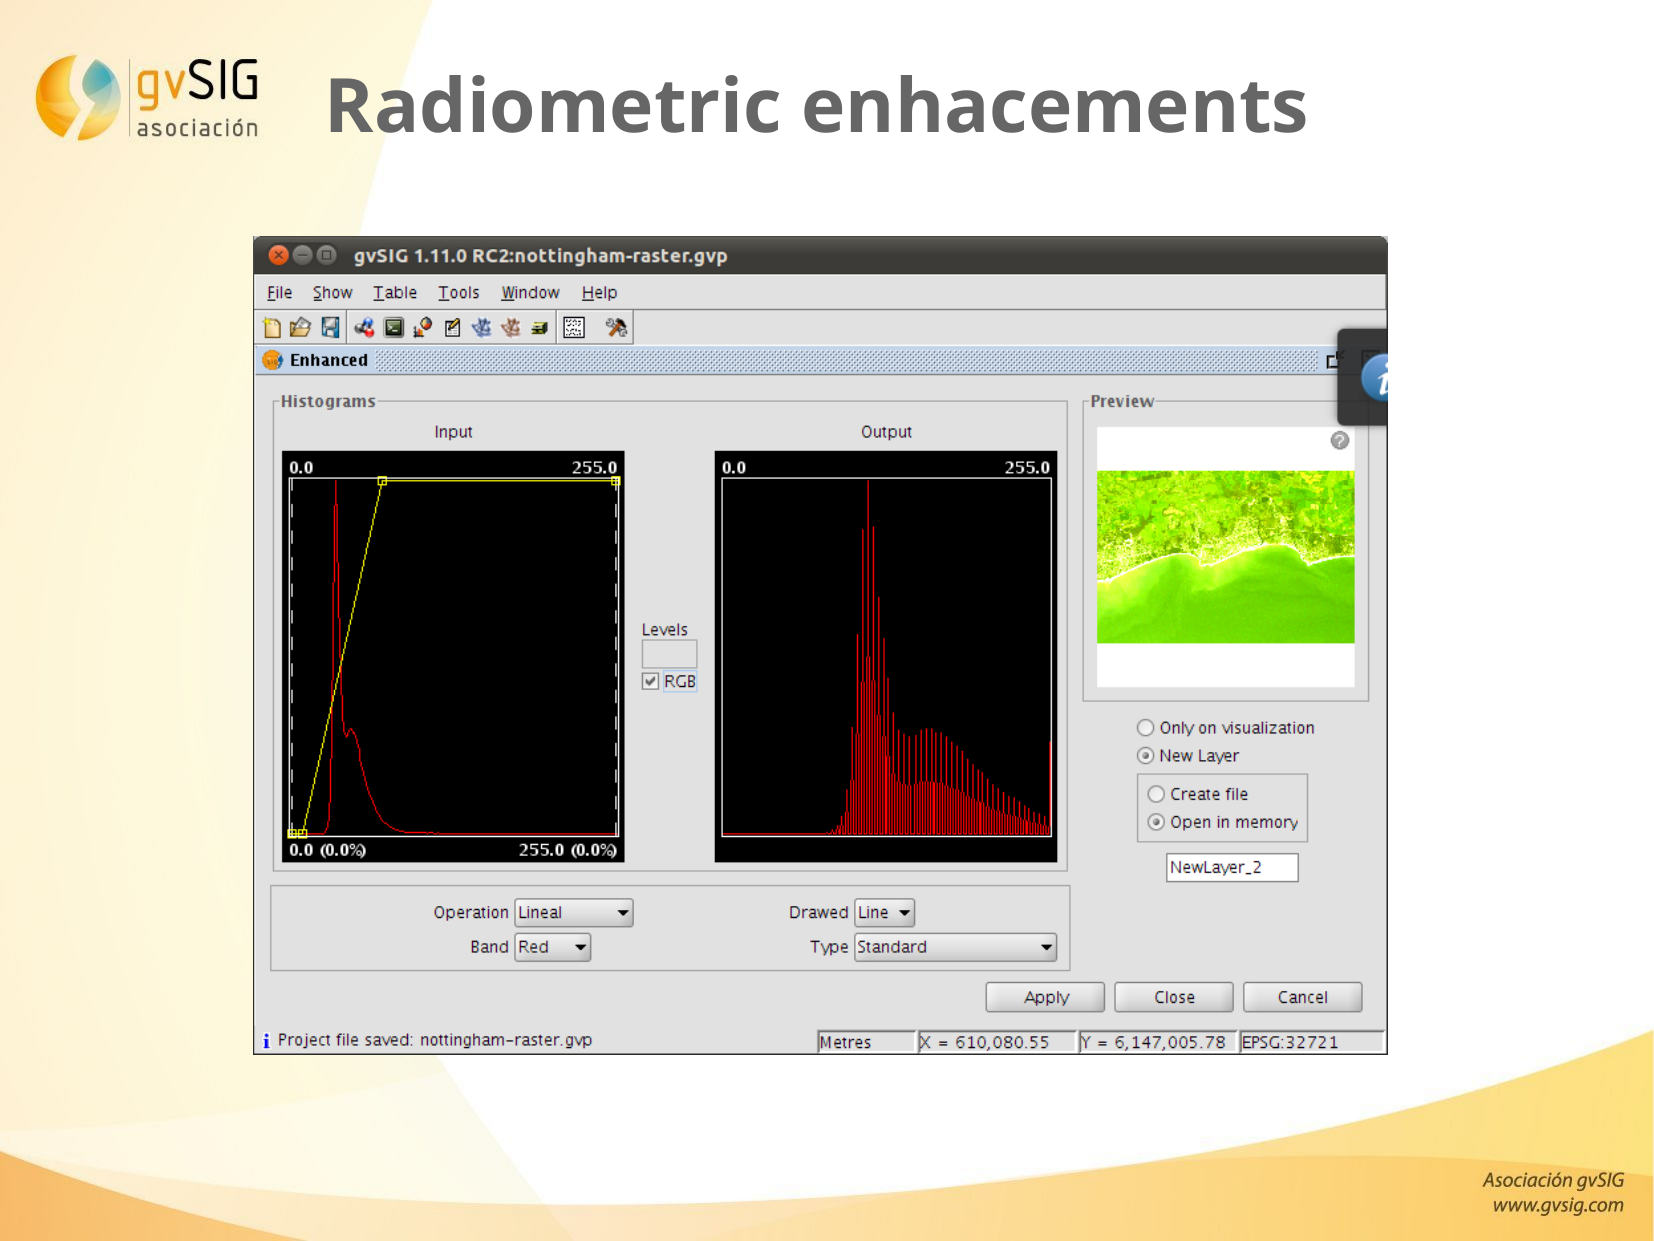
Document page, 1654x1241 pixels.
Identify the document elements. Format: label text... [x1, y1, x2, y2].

title Radiometric enhacements [324, 29, 1625, 178]
picture [0, 0, 1654, 1241]
